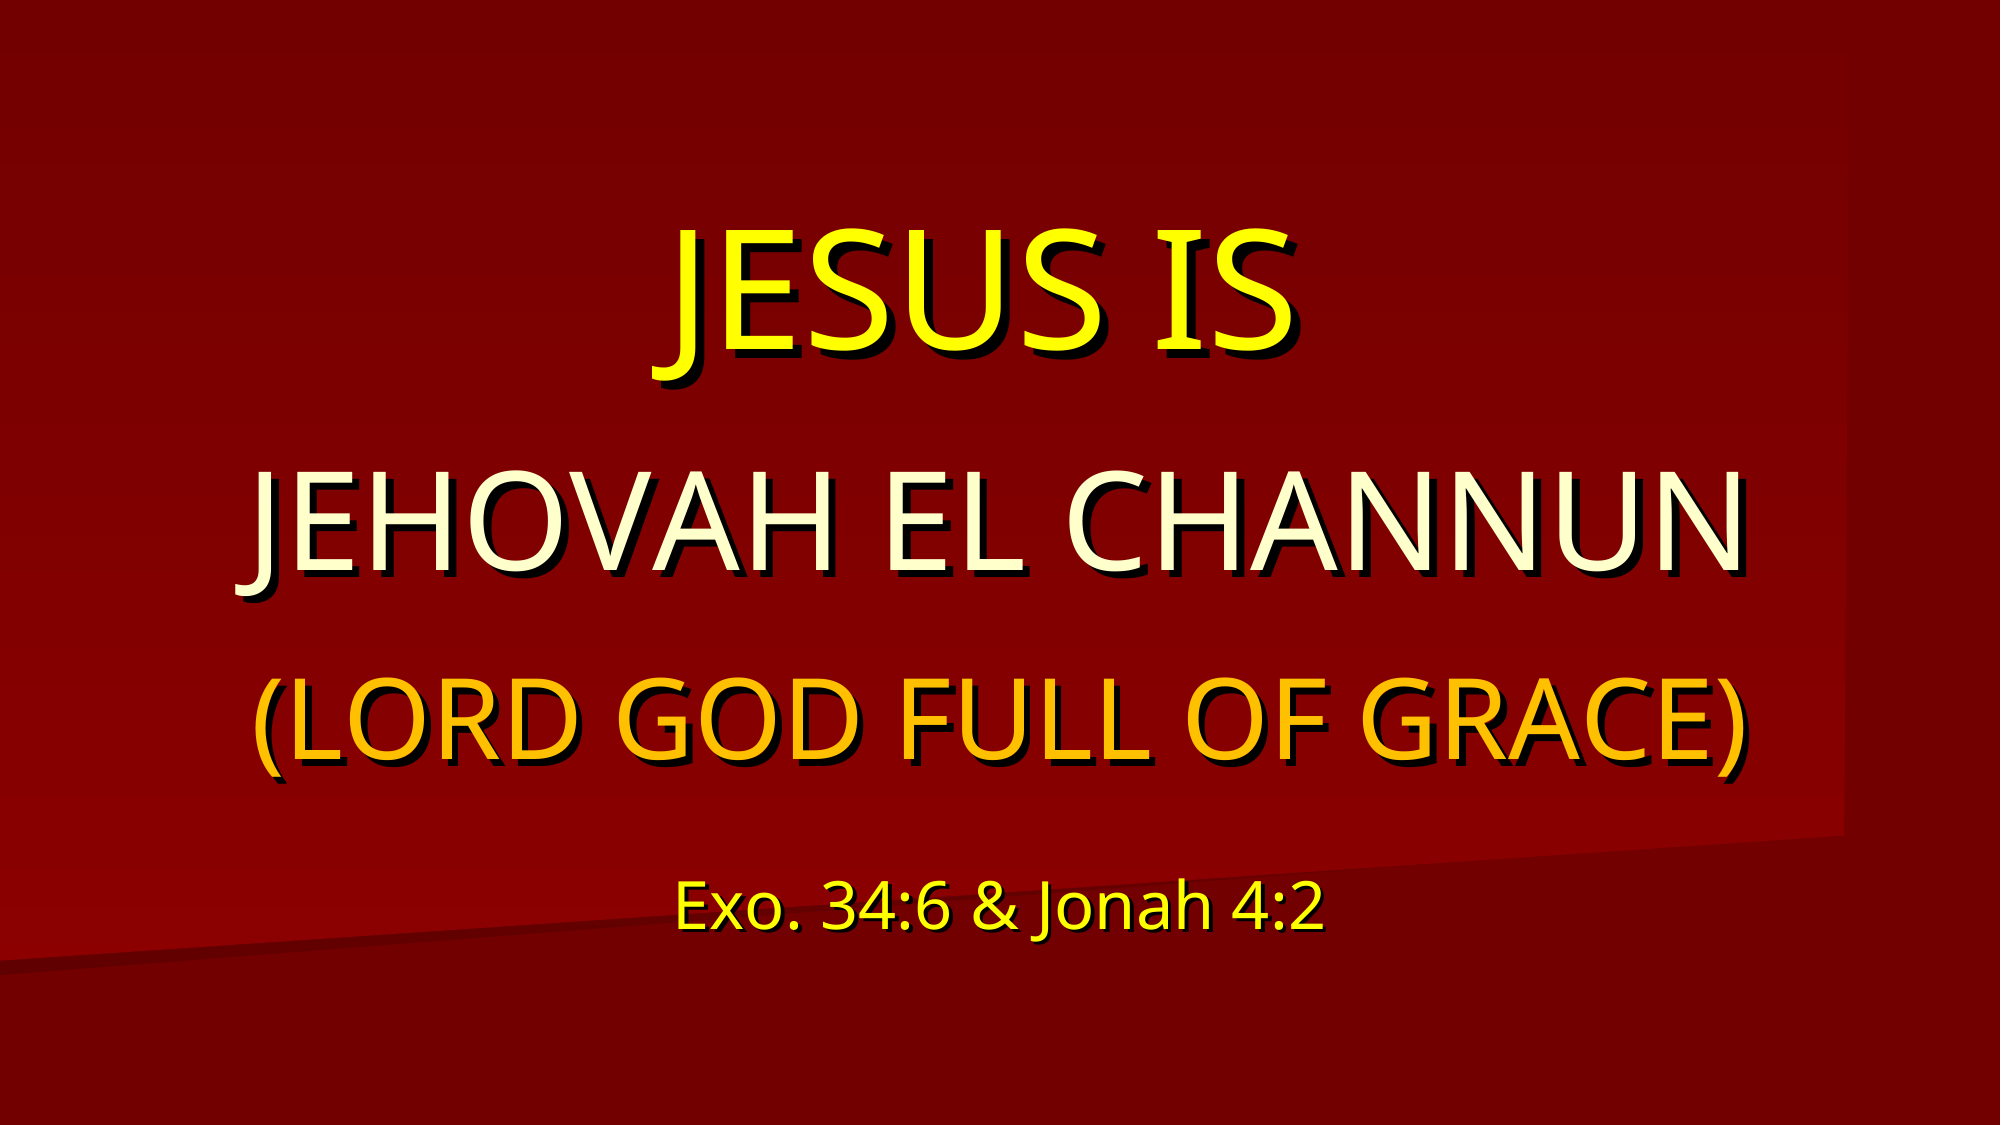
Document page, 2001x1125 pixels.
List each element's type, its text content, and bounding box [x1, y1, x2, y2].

title JESUS IS JEHOVAH EL CHANNUN (LORD GOD FULL OF GRACE) Exo. 34:6 & Jonah 4:2 [0, 0, 2000, 1125]
